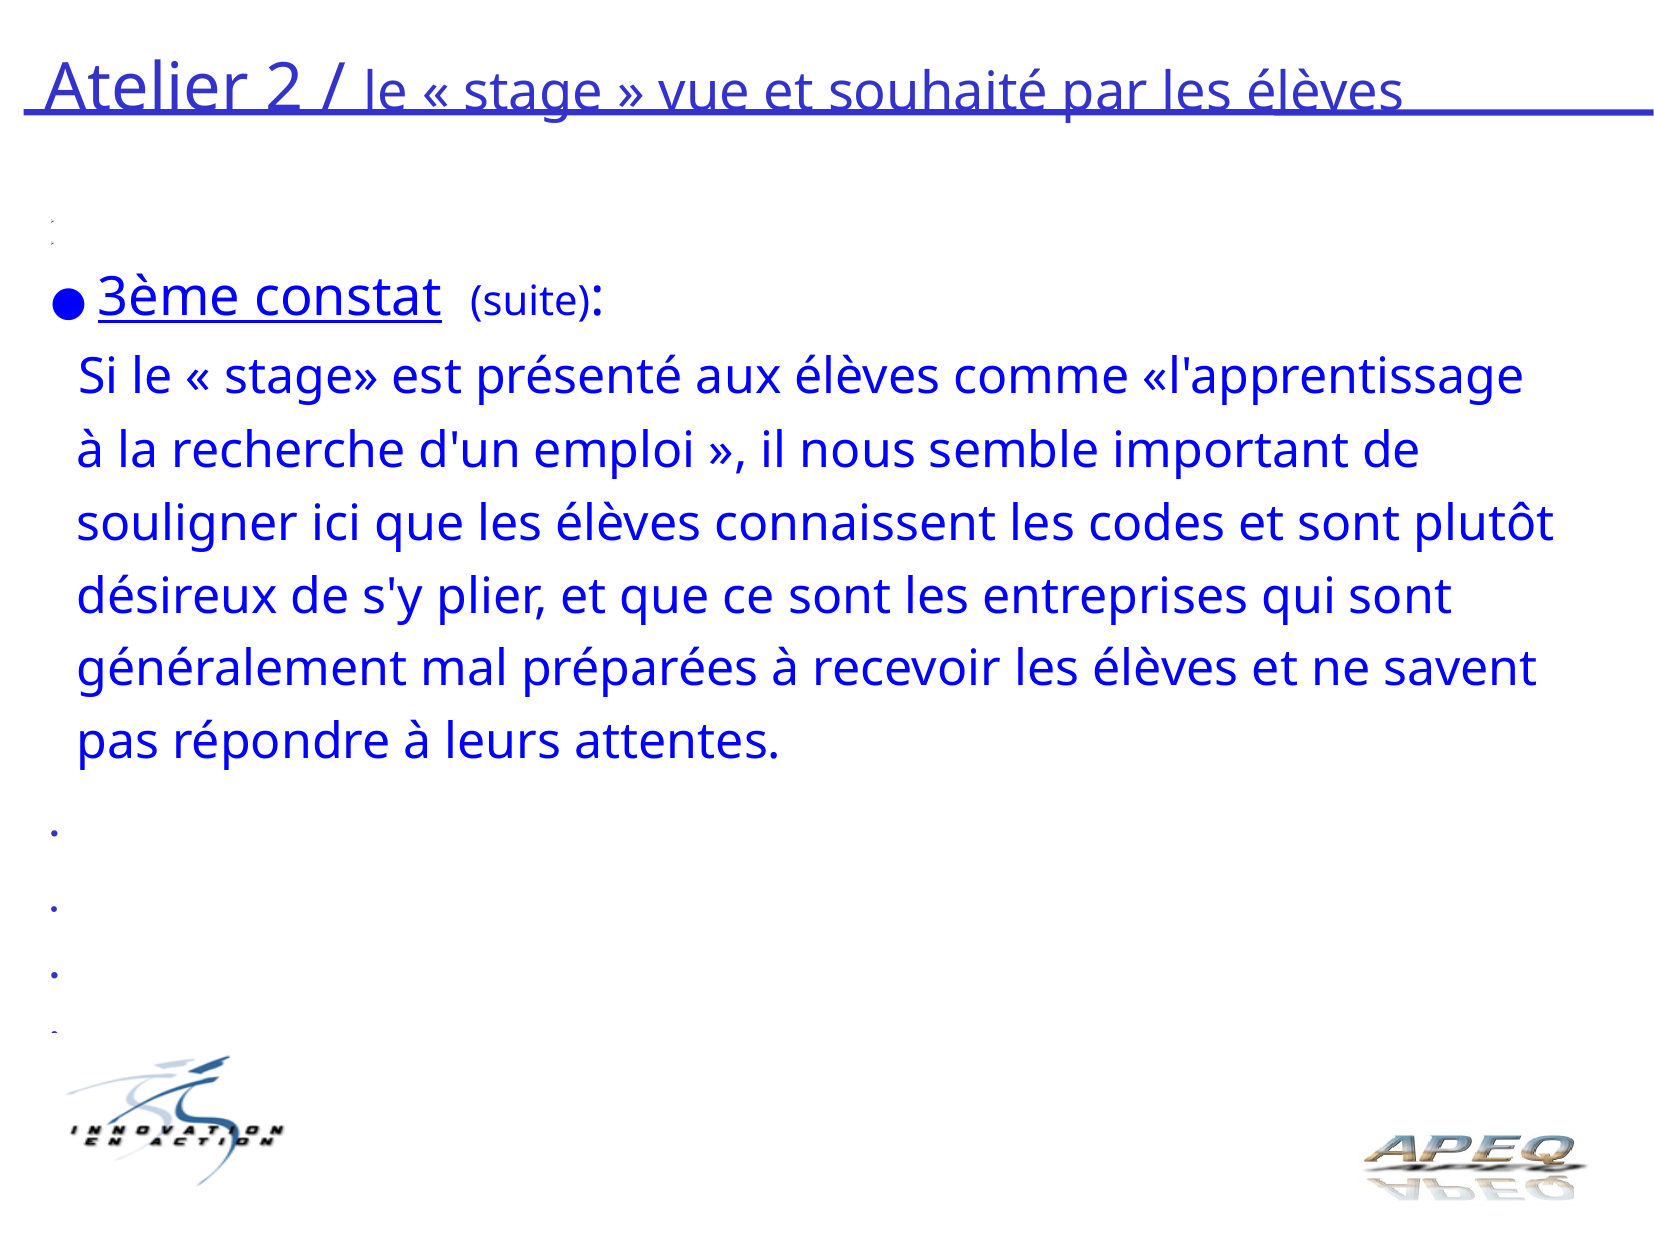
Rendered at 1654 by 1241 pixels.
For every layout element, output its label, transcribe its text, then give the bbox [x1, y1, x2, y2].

picture [29, 1033, 349, 1221]
picture [1334, 1122, 1595, 1219]
text_box ● 3ème constat (suite): Si le « stage» est présenté aux élèves comme «l'apprentissage à la recherche d'un emploi », il nous semble important de souligner ici que les élèves connaissent les codes et sont plutôt désireux de s'y plier, et que ce sont les entreprises qui sont généralement mal préparées à recevoir les élèves et ne savent pas répondre à leurs attentes. [35, 206, 1630, 1069]
text_box Atelier 2 / le « stage » vue et souhaité par les élèves [29, 0, 1595, 109]
